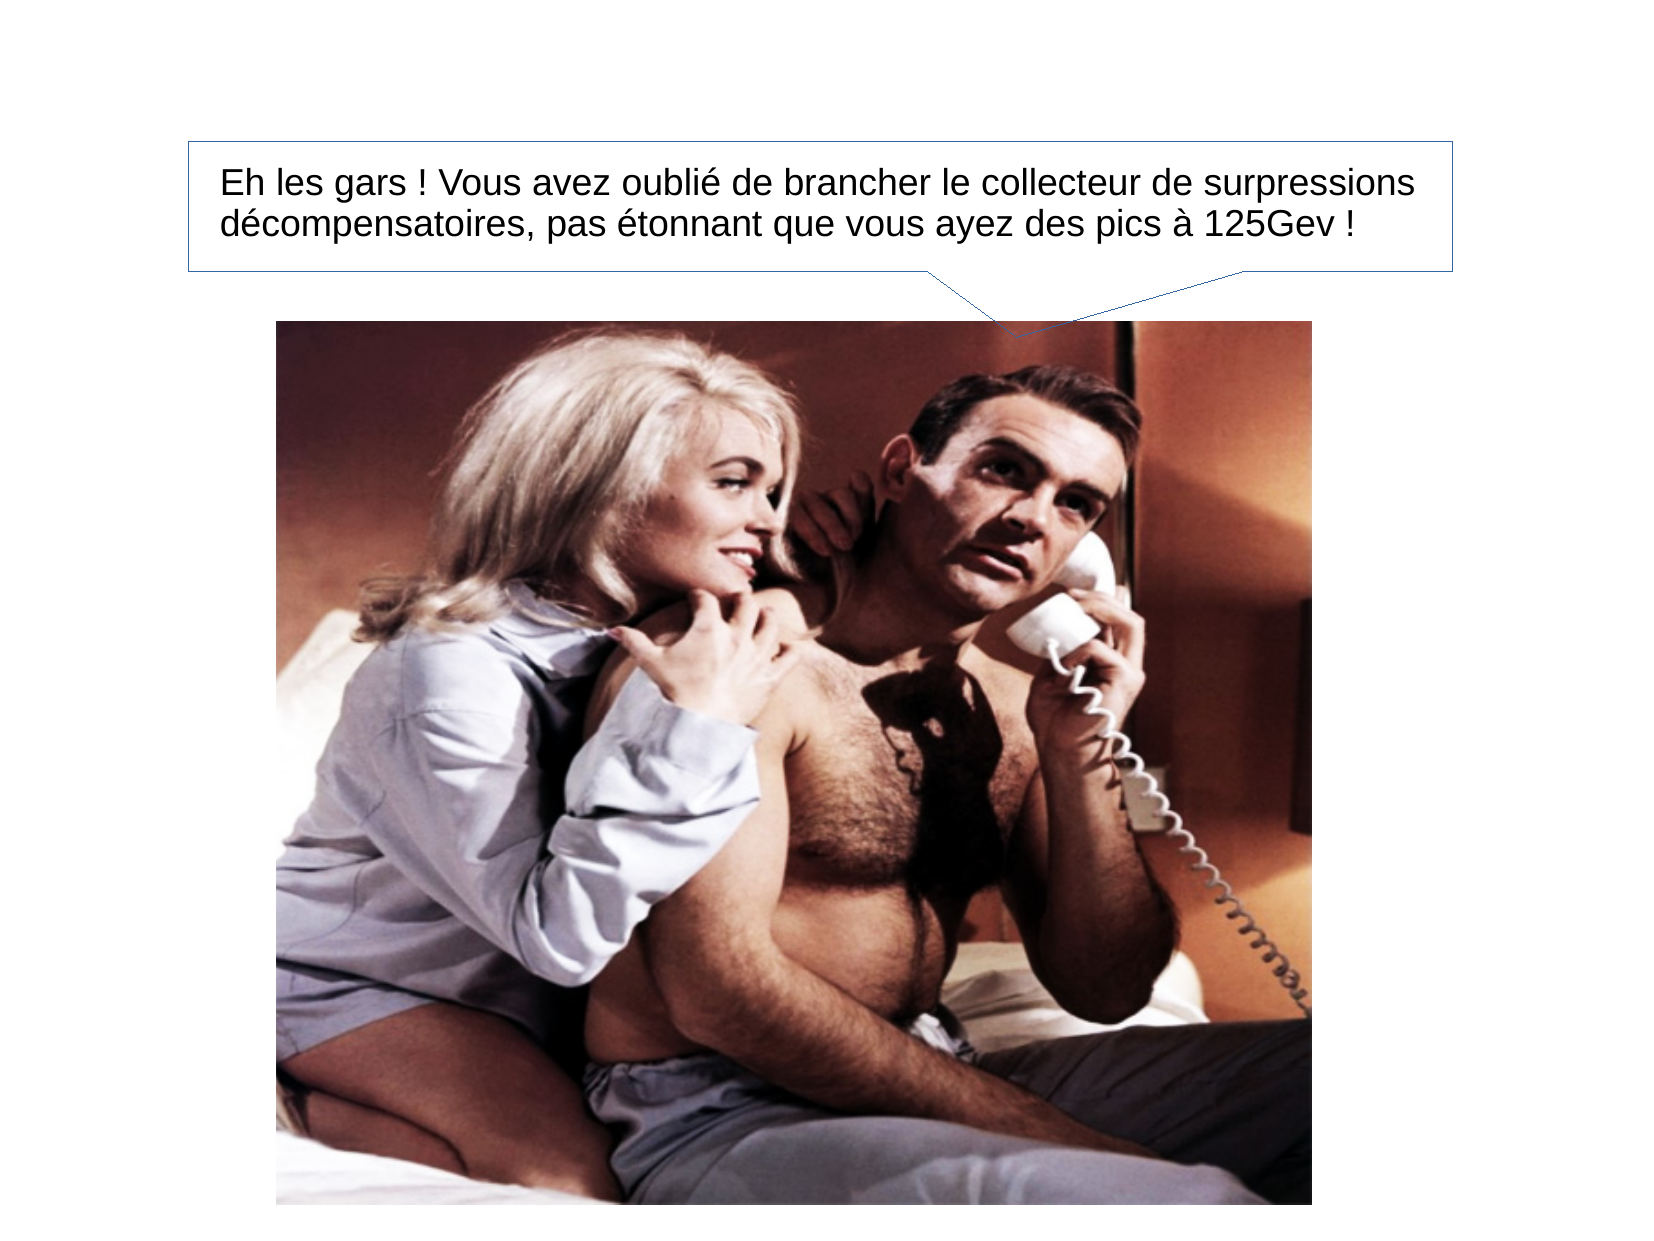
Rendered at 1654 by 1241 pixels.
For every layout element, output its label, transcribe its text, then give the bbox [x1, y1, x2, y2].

picture [276, 321, 1312, 1205]
text_box Eh les gars ! Vous avez oublié de brancher le collecteur de surpressions décompensatoires, pas étonnant que vous ayez des pics à 125Gev ! [205, 153, 1442, 253]
